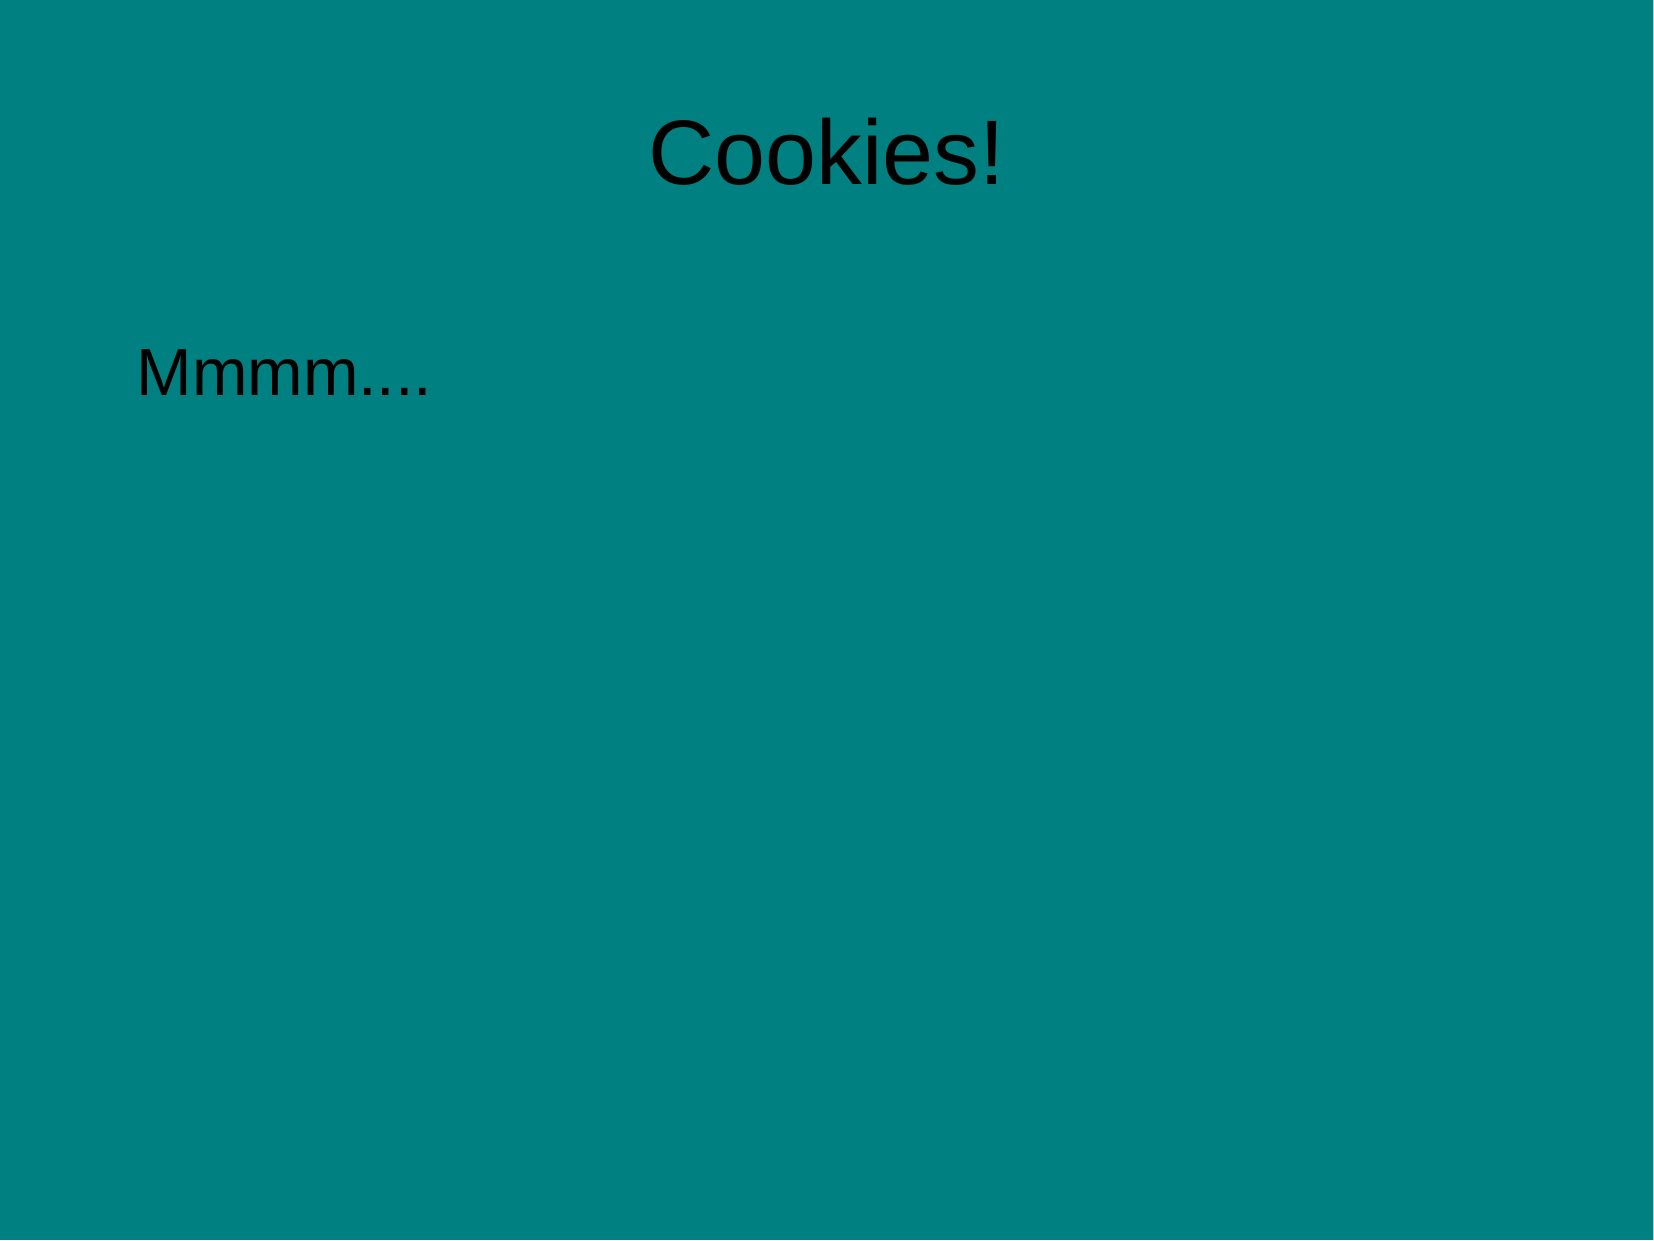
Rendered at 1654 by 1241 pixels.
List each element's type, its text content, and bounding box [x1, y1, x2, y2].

title Cookies! [82, 56, 1571, 250]
subtitle Mmmm.... [82, 297, 1571, 1102]
